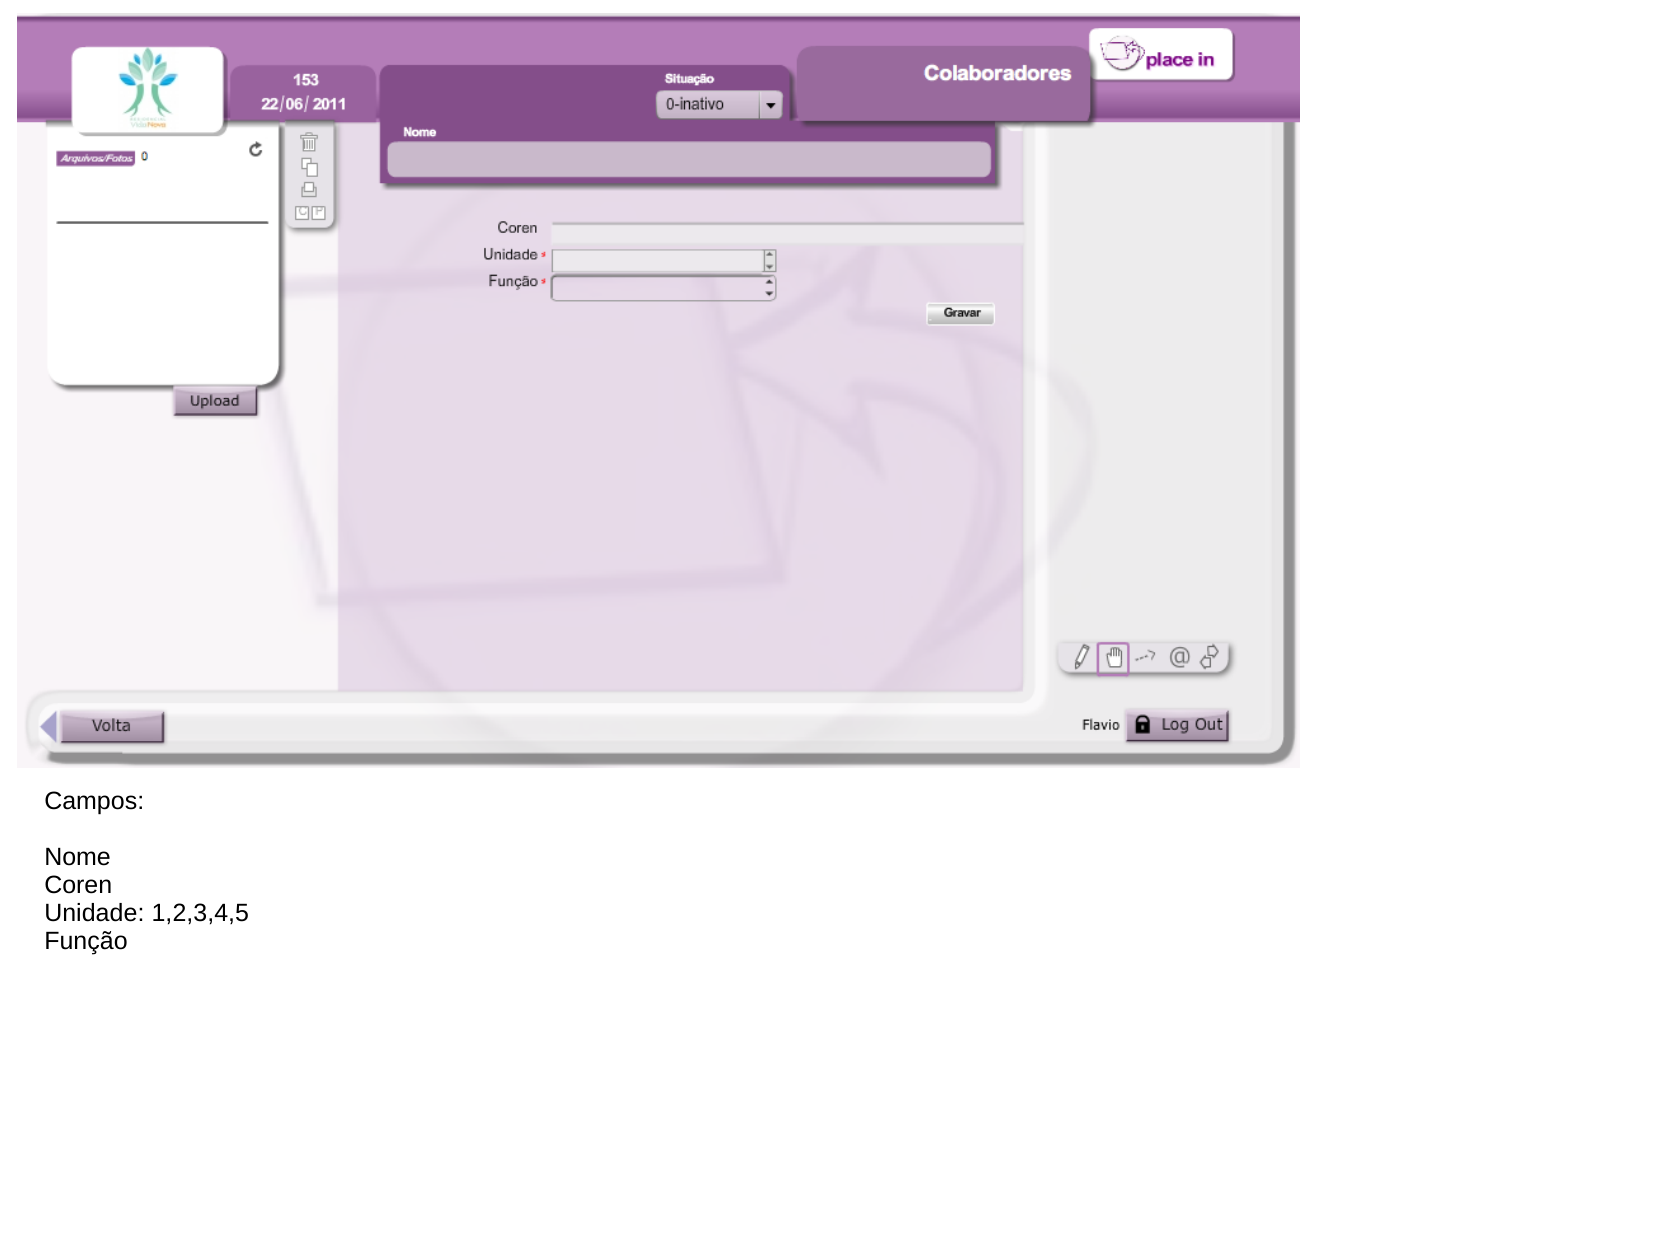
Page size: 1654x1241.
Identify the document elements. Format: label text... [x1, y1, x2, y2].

text_box Campos: Nome Coren Unidade: 1,2,3,4,5 Função [29, 779, 325, 1241]
picture [17, 13, 1300, 768]
